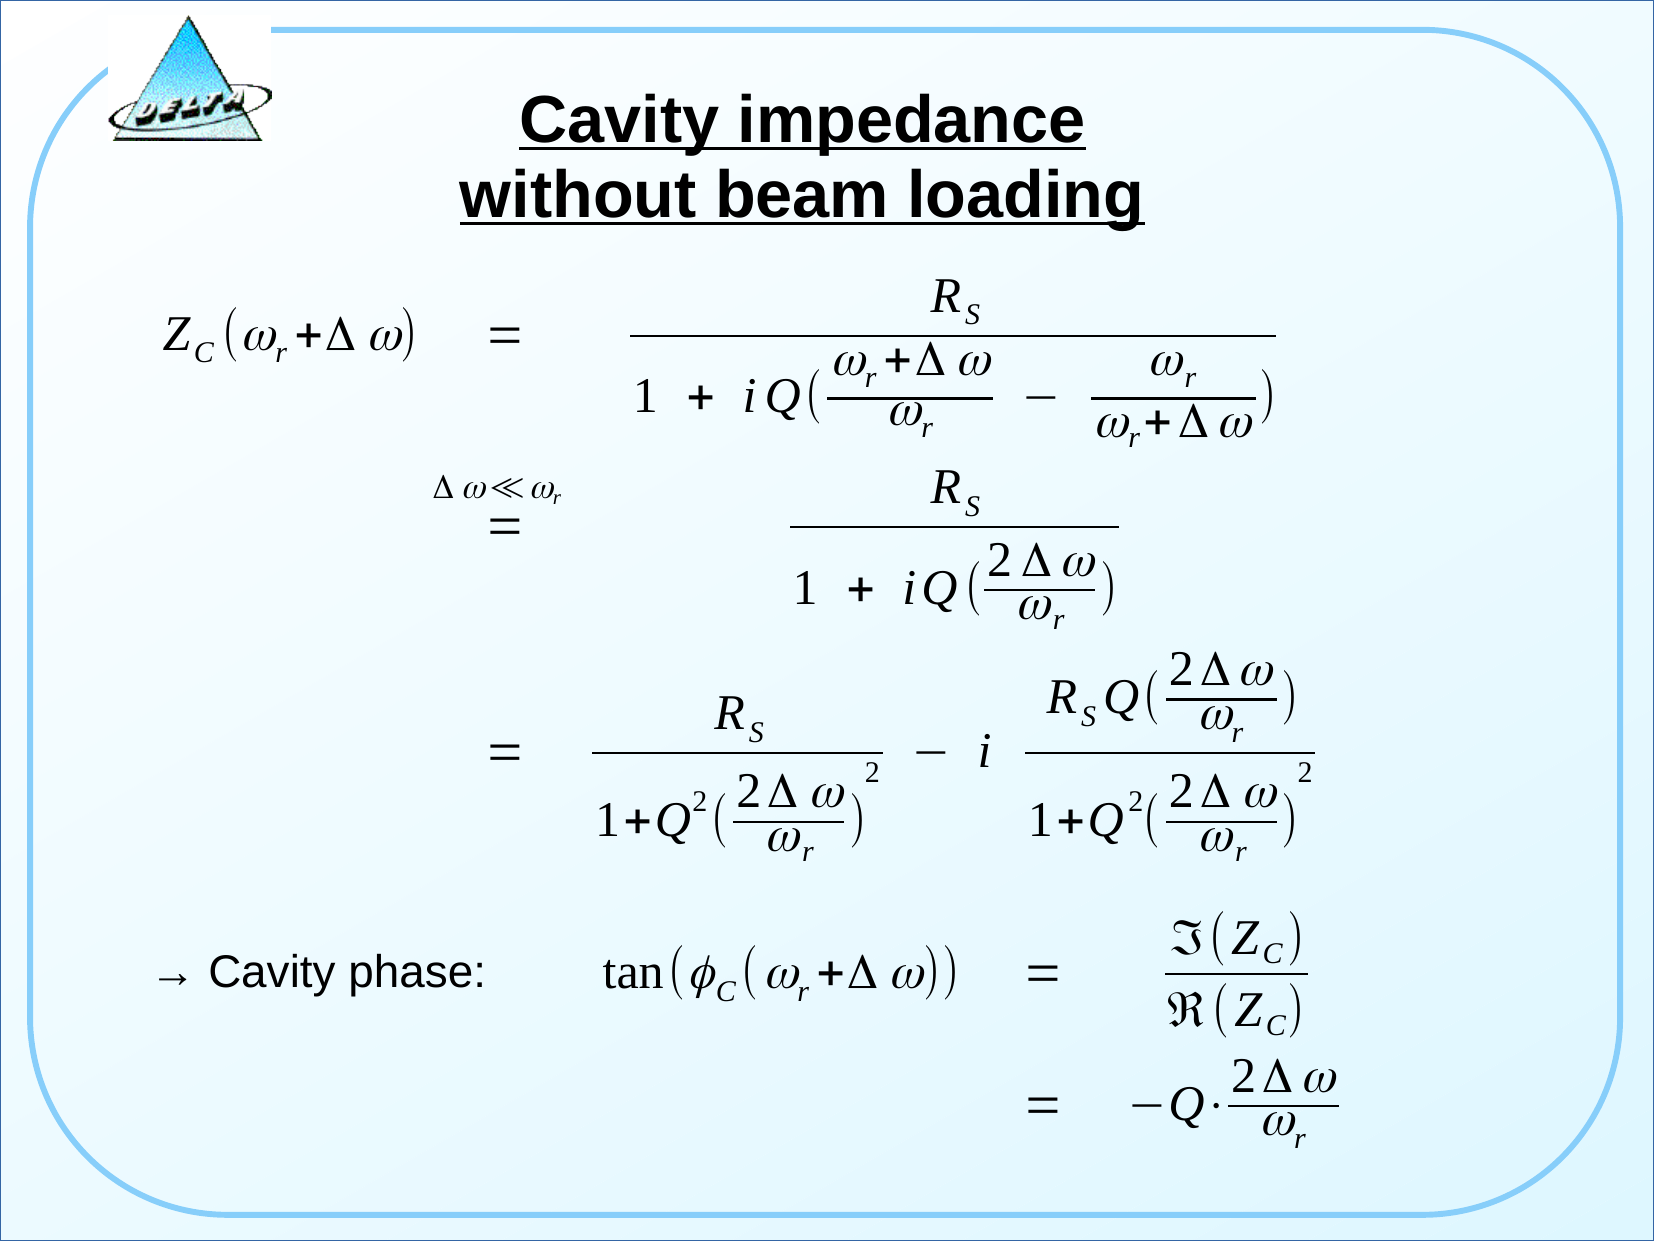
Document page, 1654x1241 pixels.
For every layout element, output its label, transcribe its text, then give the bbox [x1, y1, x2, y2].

text_box Cavity impedance without beam loading [435, 75, 1171, 240]
chart [587, 907, 1353, 1155]
chart [150, 268, 1331, 870]
picture [107, 14, 272, 141]
text_box → Cavity phase: [135, 939, 502, 1006]
text_box [0, 0, 1654, 1241]
